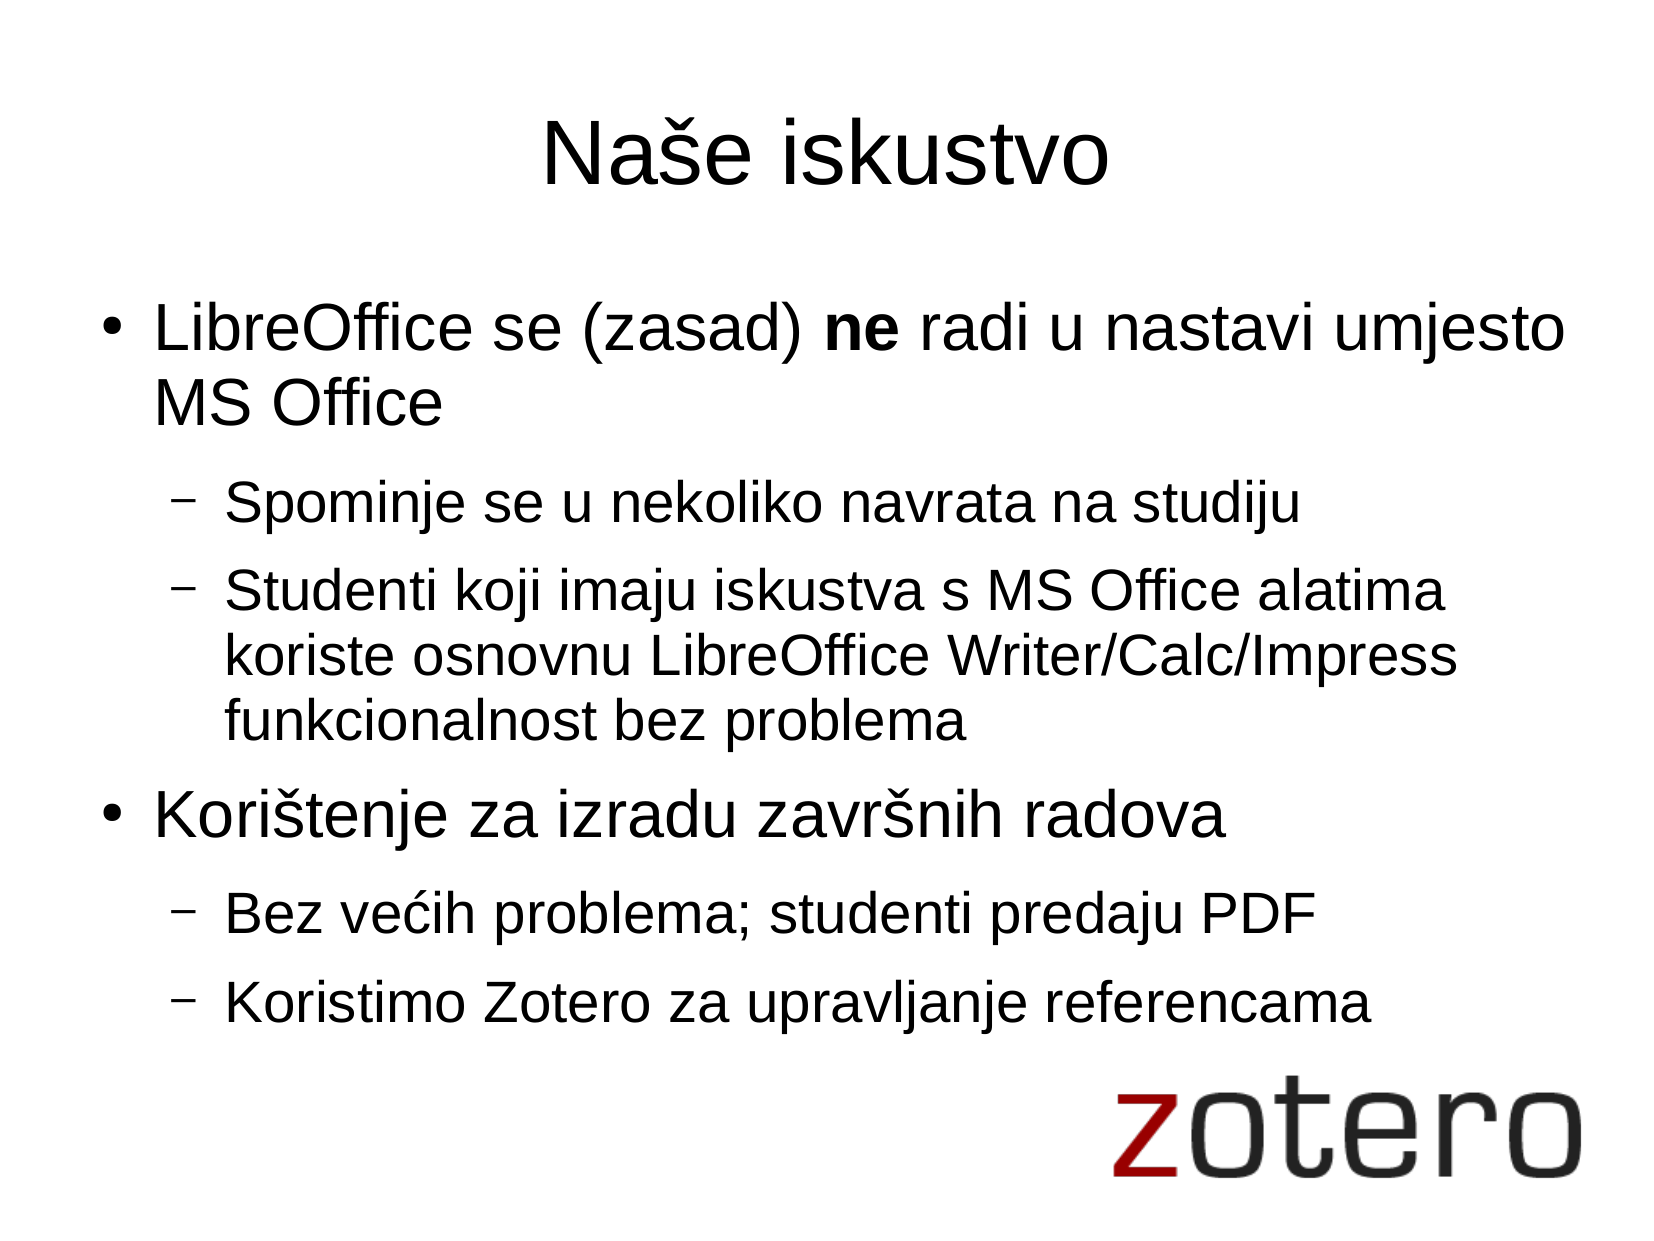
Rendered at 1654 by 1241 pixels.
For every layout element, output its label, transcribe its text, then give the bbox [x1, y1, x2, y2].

list LibreOffice se (zasad) ne radi u nastavi umjesto MS Office Spominje se u nekoliko navrata na studiju Studenti koji imaju iskustva s MS Office alatima koriste osnovnu LibreOffice Writer/Calc/Impress funkcionalnost bez problema Korištenje za izradu završnih radova Bez većih problema; studenti predaju PDF Koristimo Zotero za upravljanje referencama [82, 290, 1571, 1052]
title Naše iskustvo [82, 49, 1571, 257]
picture [1112, 1074, 1583, 1180]
